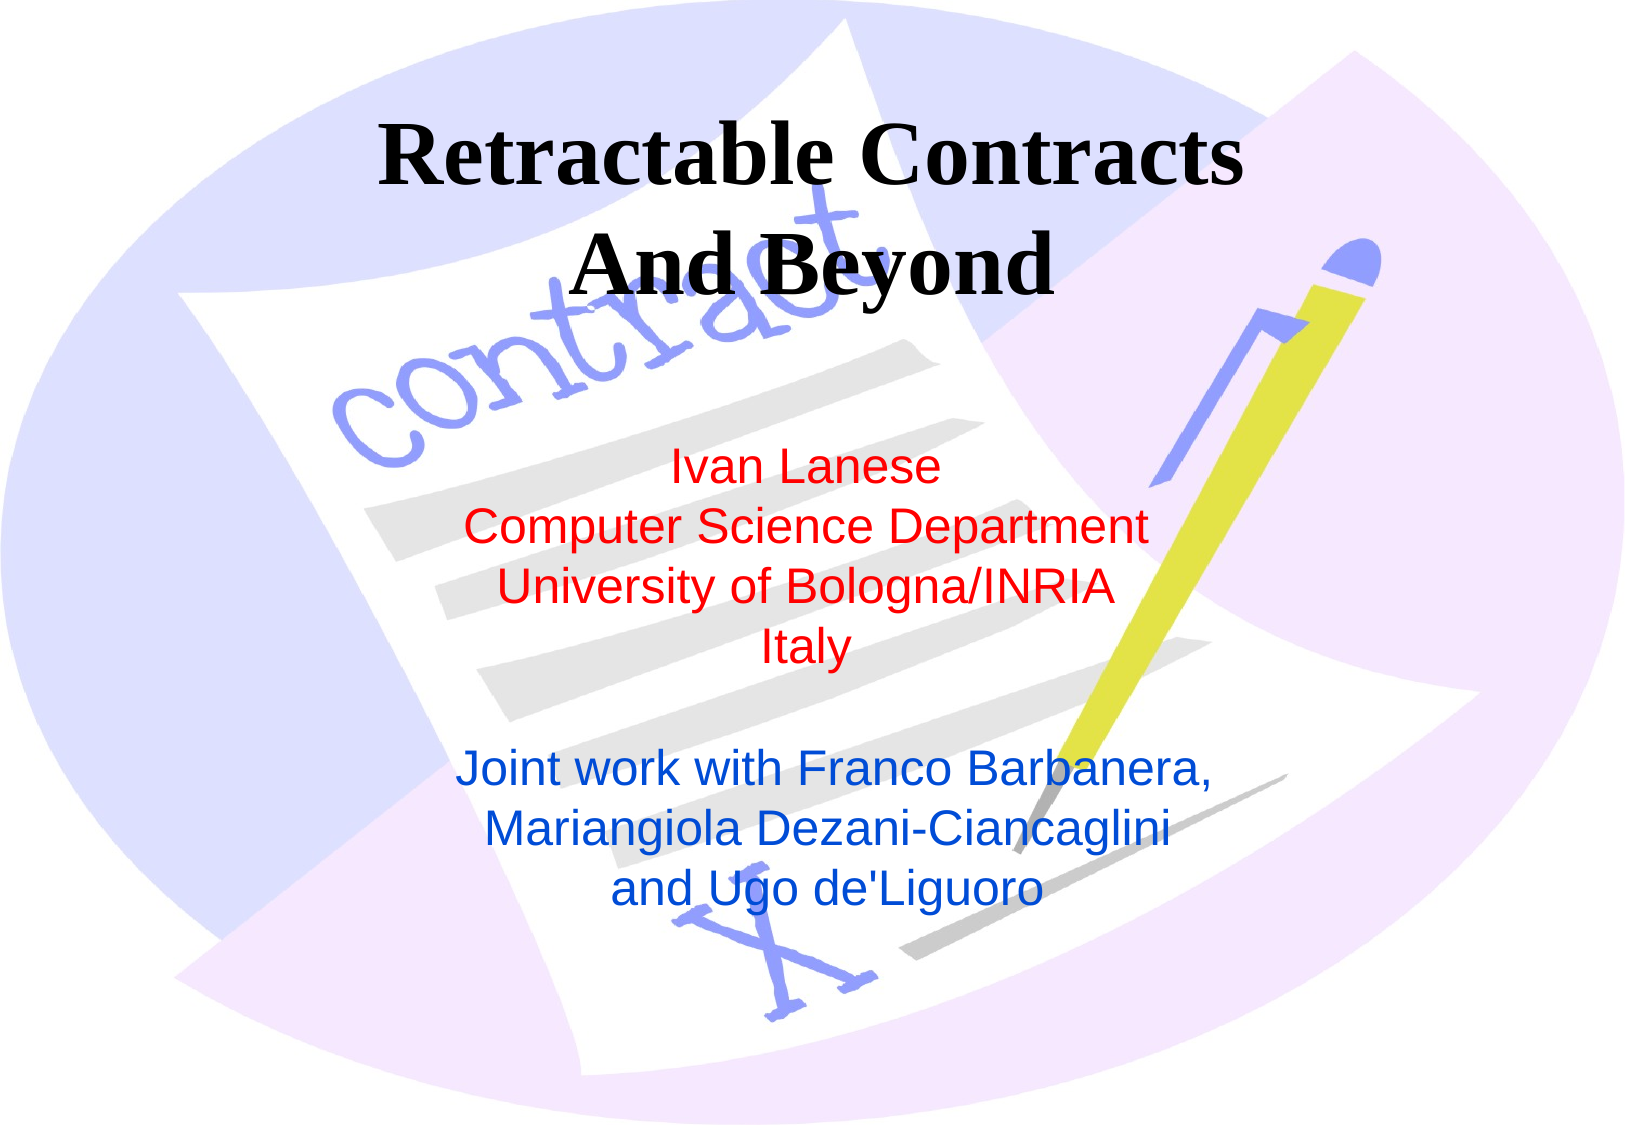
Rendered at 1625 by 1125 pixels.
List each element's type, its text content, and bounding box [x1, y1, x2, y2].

text_box Retractable Contracts And Beyond [0, 203, 1625, 320]
picture [0, 320, 1625, 1125]
text_box Ivan Lanese Computer Science Department University of Bologna/INRIA Italy [380, 426, 1232, 617]
text_box Joint work with Franco Barbanera, Mariangiola Dezani-Ciancaglini and Ugo de'Liguoro [324, 728, 1345, 882]
picture [0, 0, 1625, 203]
